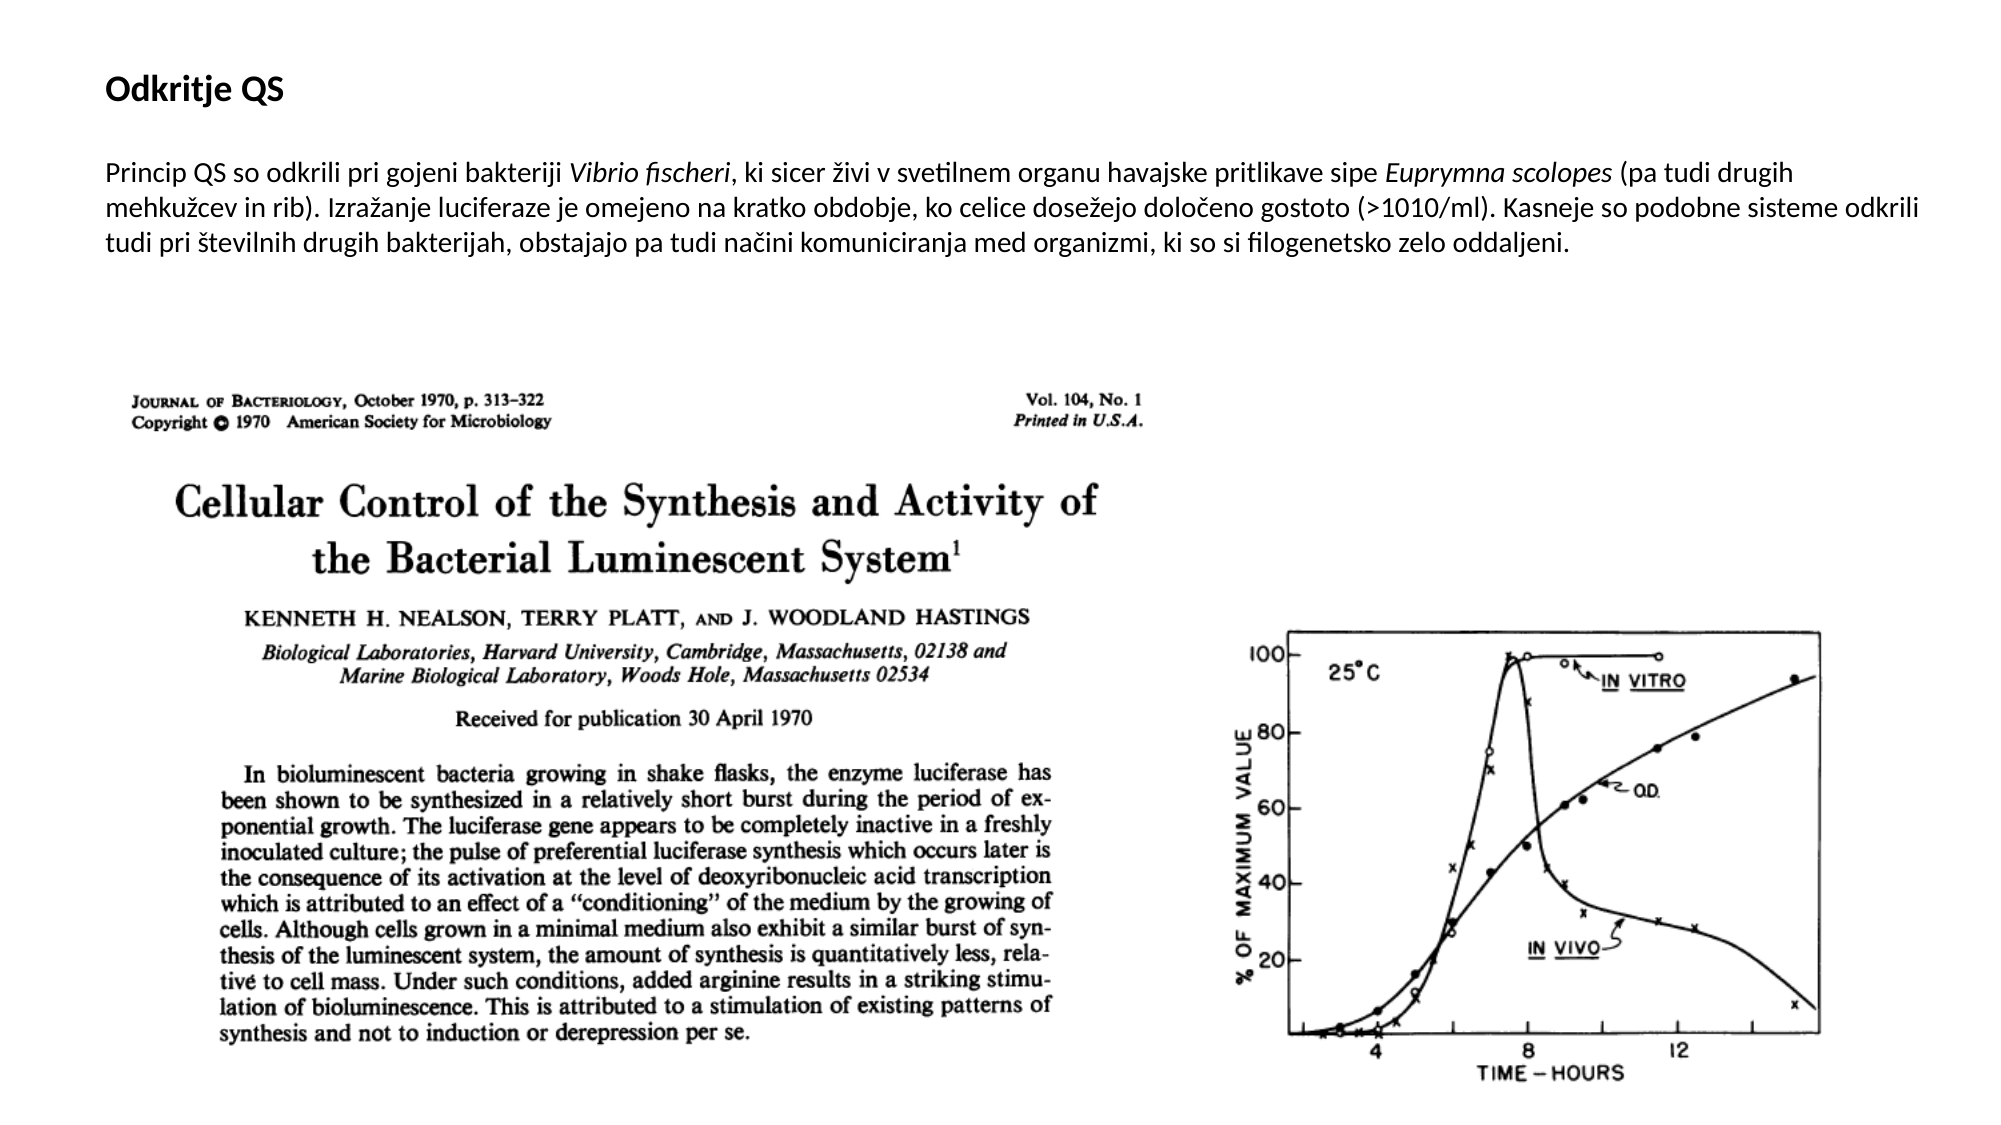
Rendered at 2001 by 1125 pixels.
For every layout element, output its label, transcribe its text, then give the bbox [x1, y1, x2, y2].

picture [1208, 601, 1850, 1092]
text_box Odkritje QS Princip QS so odkrili pri gojeni bakteriji Vibrio fischeri, ki sicer živi v svetilnem organu havajske pritlikave sipe Euprymna scolopes (pa tudi drugih mehkužcev in rib). Izražanje luciferaze je omejeno na kratko obdobje, ko celice dosežejo določeno gostoto (>1010/ml). Kasneje so podobne sisteme odkrili tudi pri številnih drugih bakterijah, obstajajo pa tudi načini komuniciranja med organizmi, ki so si filogenetsko zelo oddaljeni. [90, 56, 1945, 337]
picture [100, 379, 1157, 1053]
